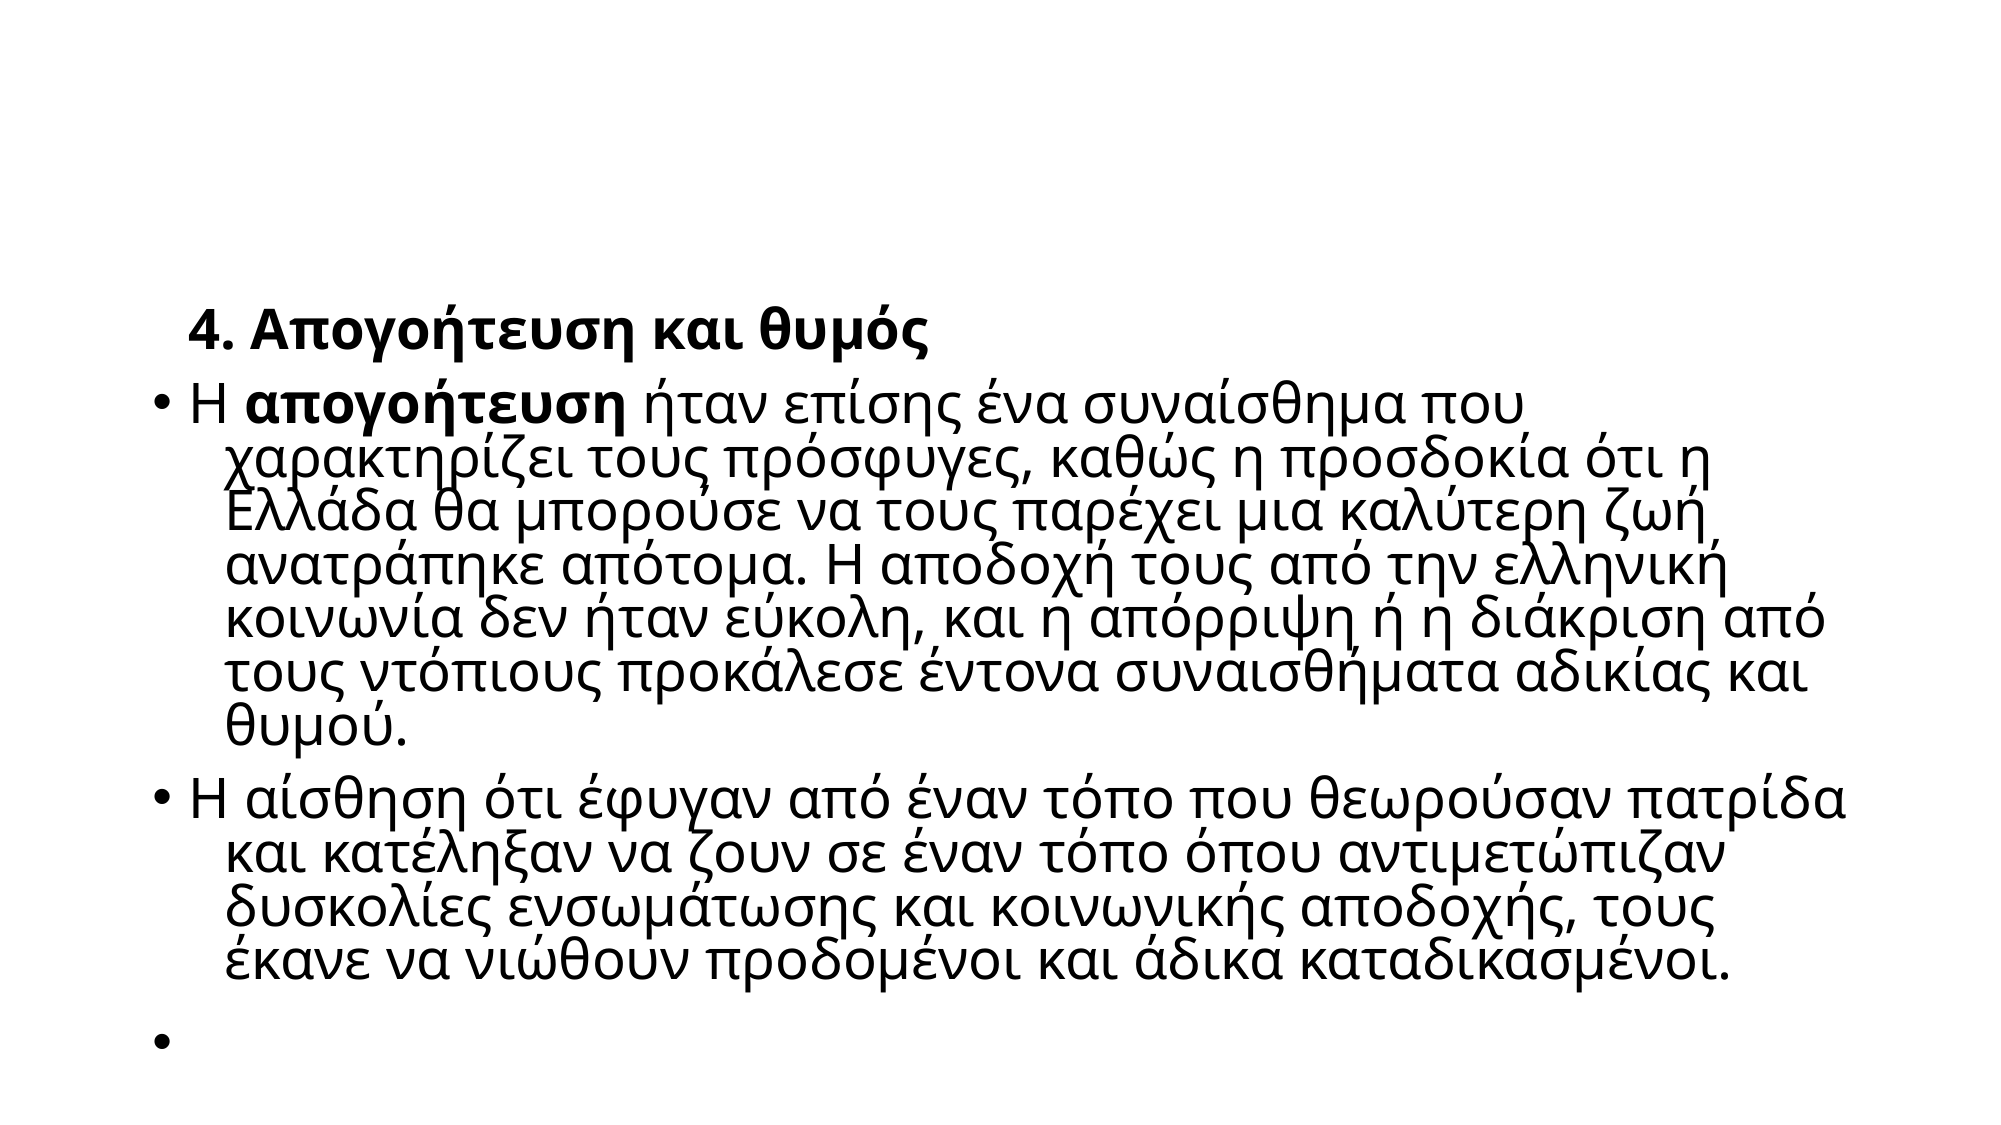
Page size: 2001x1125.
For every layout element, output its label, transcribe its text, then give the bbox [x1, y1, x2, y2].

list 4. Απογοήτευση και θυμός Η απογοήτευση ήταν επίσης ένα συναίσθημα που χαρακτηρίζει τους πρόσφυγες, καθώς η προσδοκία ότι η Ελλάδα θα μπορούσε να τους παρέχει μια καλύτερη ζωή ανατράπηκε απότομα. Η αποδοχή τους από την ελληνική κοινωνία δεν ήταν εύκολη, και η απόρριψη ή η διάκριση από τους ντόπιους προκάλεσε έντονα συναισθήματα αδικίας και θυμού. Η αίσθηση ότι έφυγαν από έναν τόπο που θεωρούσαν πατρίδα και κατέληξαν να ζουν σε έναν τόπο όπου αντιμετώπιζαν δυσκολίες ενσωμάτωσης και κοινωνικής αποδοχής, τους έκανε να νιώθουν προδομένοι και άδικα καταδικασμένοι. [137, 299, 1863, 1014]
